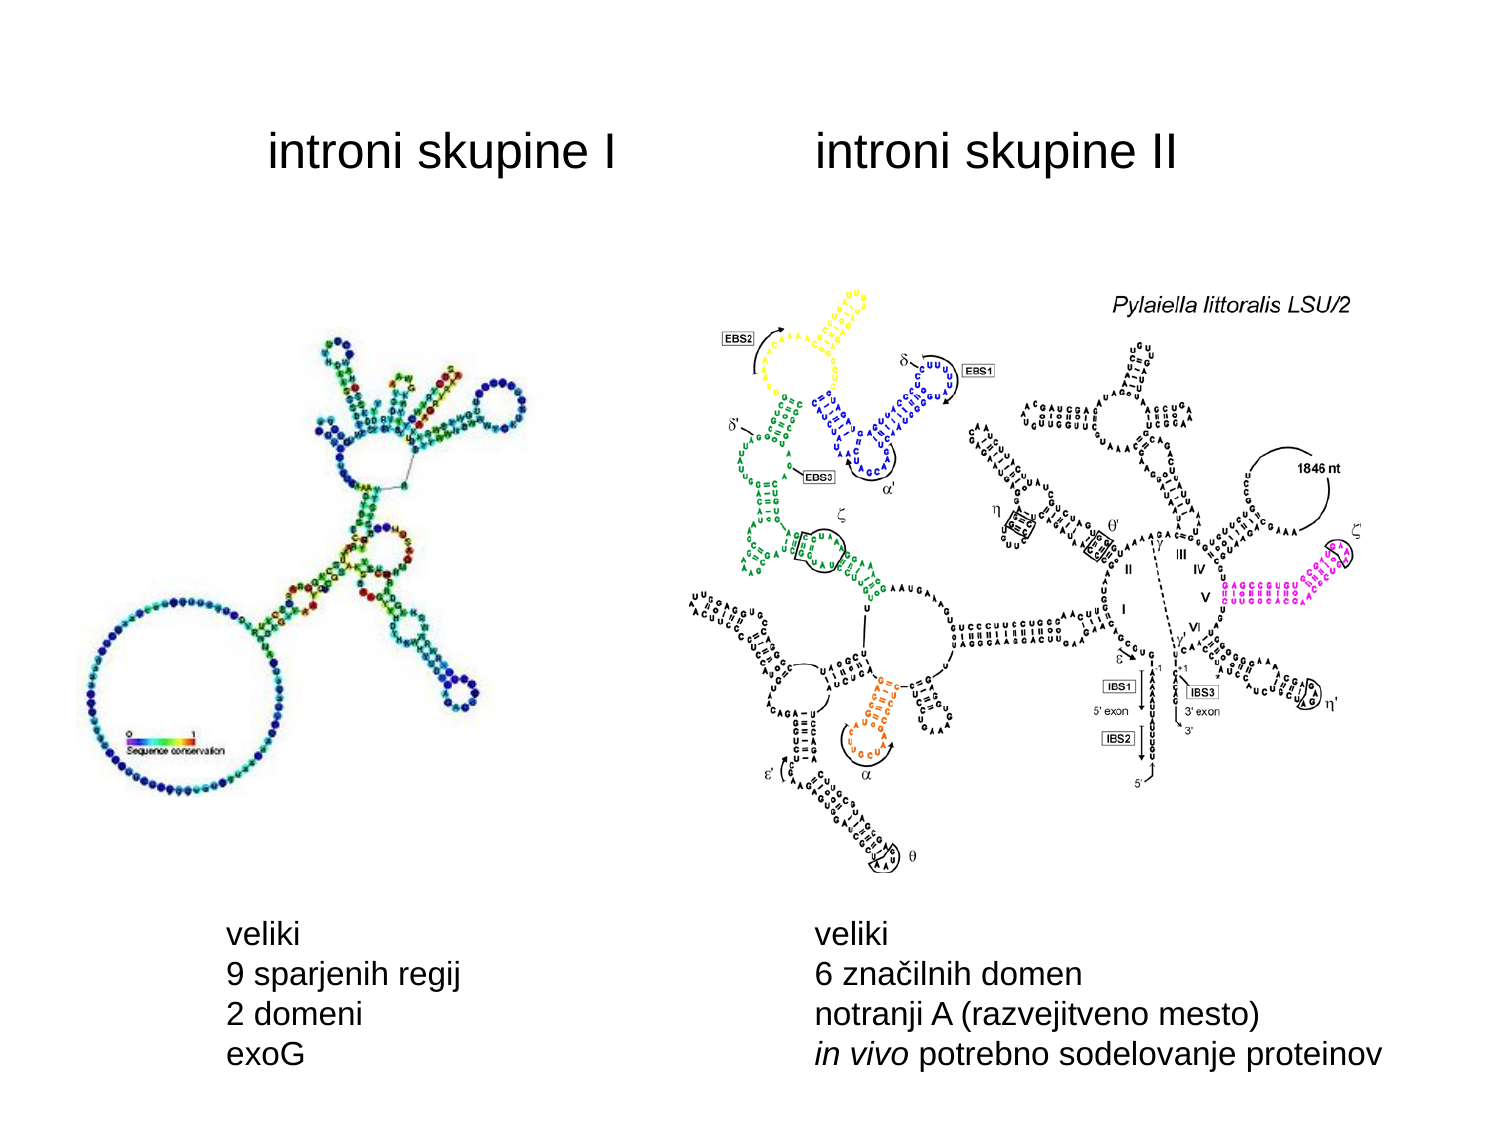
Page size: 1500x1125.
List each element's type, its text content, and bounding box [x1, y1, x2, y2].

text_box veliki 9 sparjenih regij 2 domeni exoG [211, 904, 477, 1080]
text_box veliki 6 značilnih domen notranji A (razvejitveno mesto) in vivo potrebno sodelovanje proteinov [799, 904, 1399, 1080]
picture [689, 290, 1361, 873]
text_box introni skupine I introni skupine II [238, 111, 1195, 186]
picture [76, 327, 546, 797]
